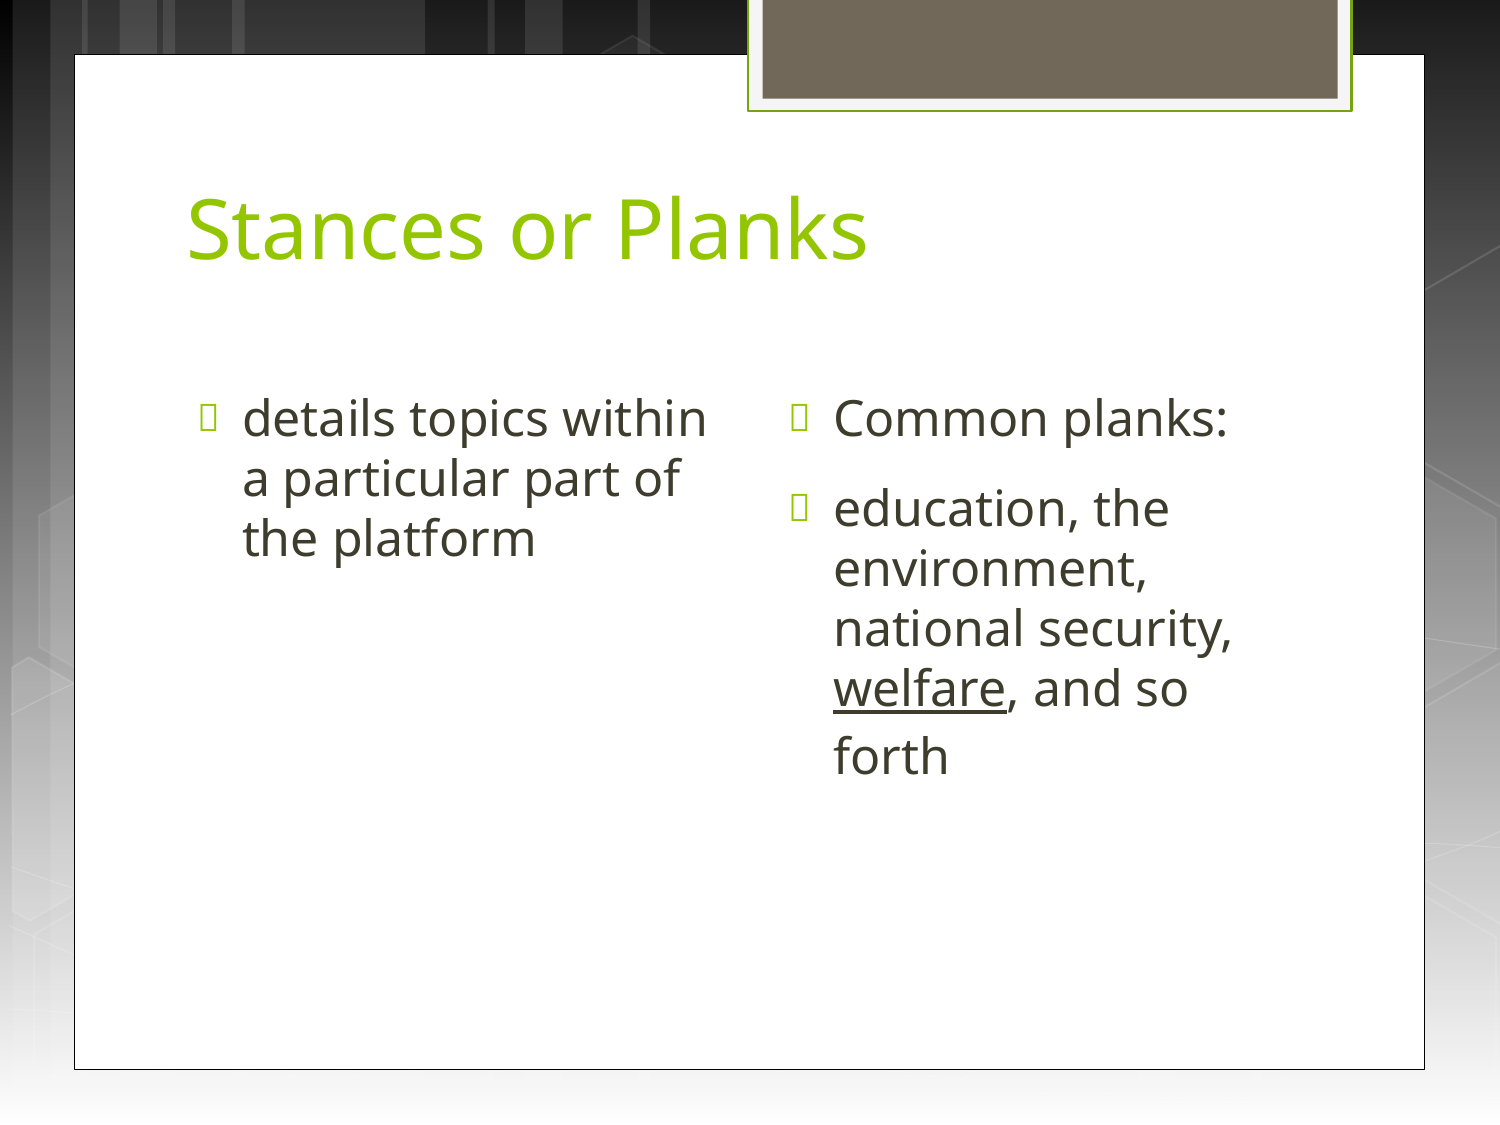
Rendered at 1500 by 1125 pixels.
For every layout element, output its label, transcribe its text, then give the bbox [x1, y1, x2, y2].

list details topics within a particular part of the platform [171, 379, 732, 953]
list Common planks: education, the environment, national security, welfare, and so forth [761, 379, 1323, 953]
title Stances or Planks [171, 168, 1324, 357]
